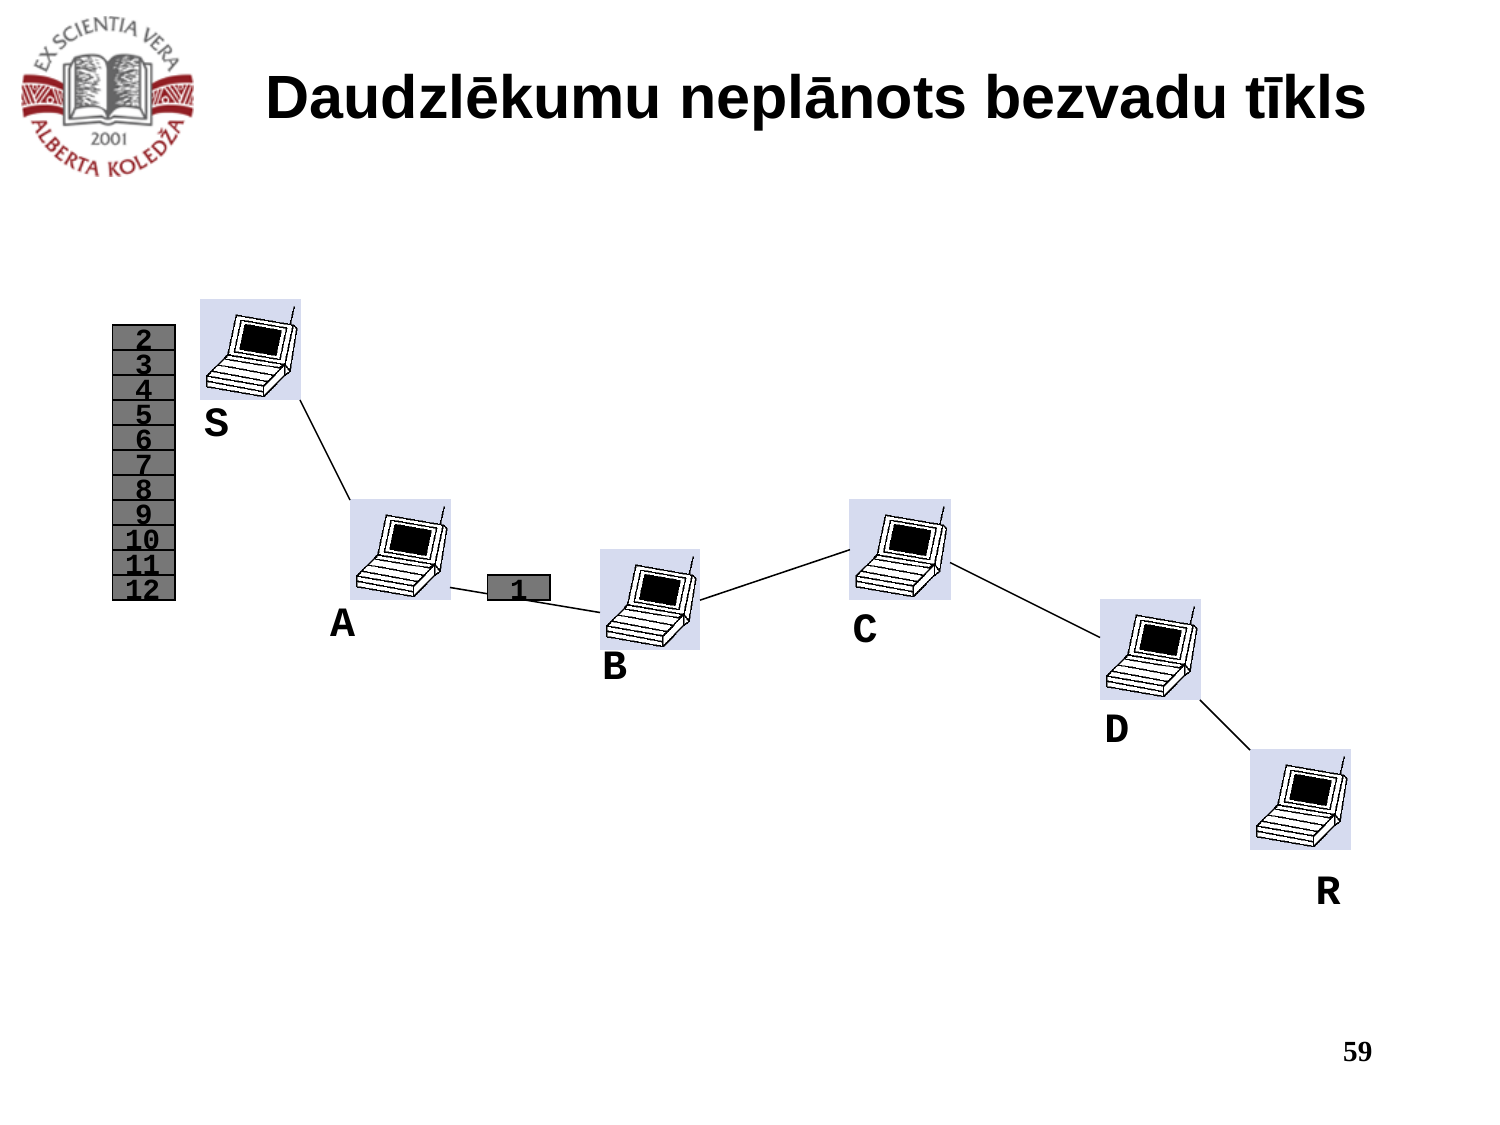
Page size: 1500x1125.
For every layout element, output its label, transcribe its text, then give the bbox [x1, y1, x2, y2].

text_box A [315, 587, 370, 653]
text_box 2 [112, 324, 175, 349]
text_box 1 [487, 574, 550, 600]
text_box 11 [112, 549, 175, 574]
chart [849, 500, 951, 601]
picture [21, 16, 194, 177]
text_box 12 [112, 574, 175, 600]
text_box 10 [112, 524, 175, 549]
text_box B [587, 630, 642, 696]
title Daudzlēkumu neplānots bezvadu tīkls [187, 44, 1425, 151]
text_box D [1089, 692, 1145, 759]
text_box 5 [112, 399, 175, 424]
chart [600, 549, 700, 651]
chart [200, 299, 301, 400]
text_box 8 [112, 474, 175, 499]
text_box 10 [148, 533, 154, 546]
text_box 6 [112, 424, 175, 449]
text_box 7 [112, 449, 175, 474]
text_box 9 [112, 499, 175, 524]
chart [1250, 750, 1351, 850]
text_box 3 [112, 349, 175, 374]
text_box S [189, 387, 244, 454]
chart [350, 500, 451, 601]
text_box 4 [112, 374, 175, 399]
text_box <skaitlis> [1074, 1025, 1388, 1101]
text_box R [1300, 855, 1356, 921]
chart [1100, 600, 1201, 700]
text_box C [837, 592, 893, 659]
